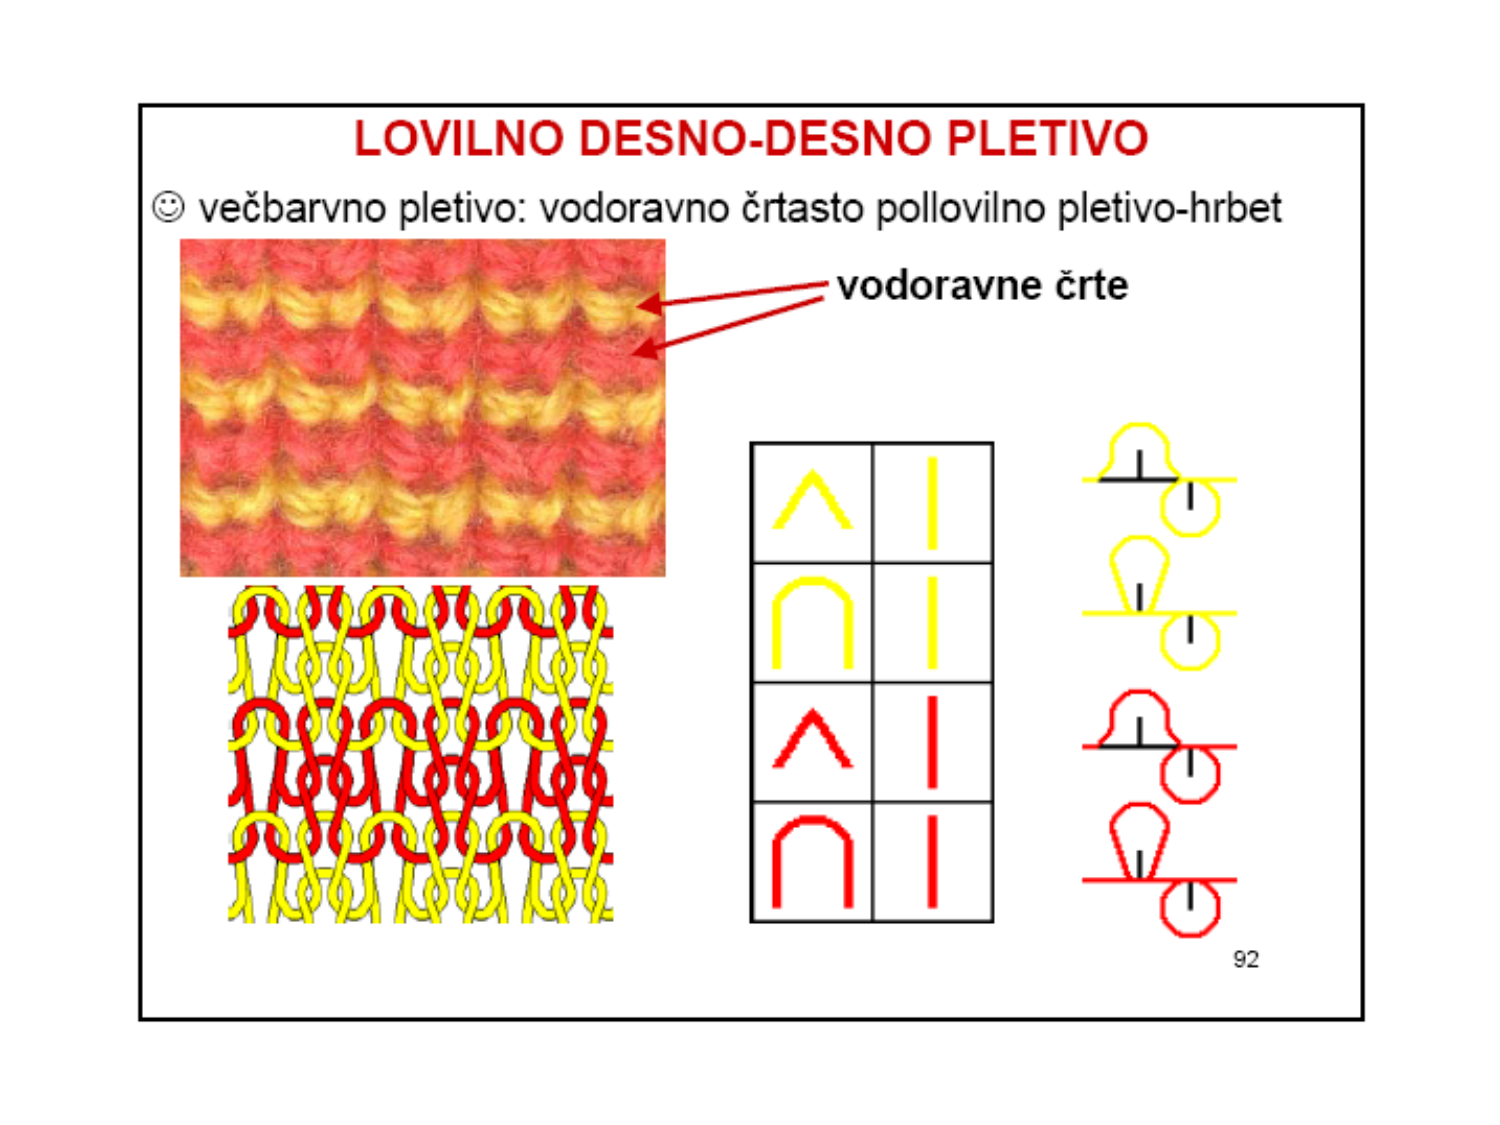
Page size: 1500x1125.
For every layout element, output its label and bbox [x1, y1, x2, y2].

picture [122, 85, 1378, 1041]
